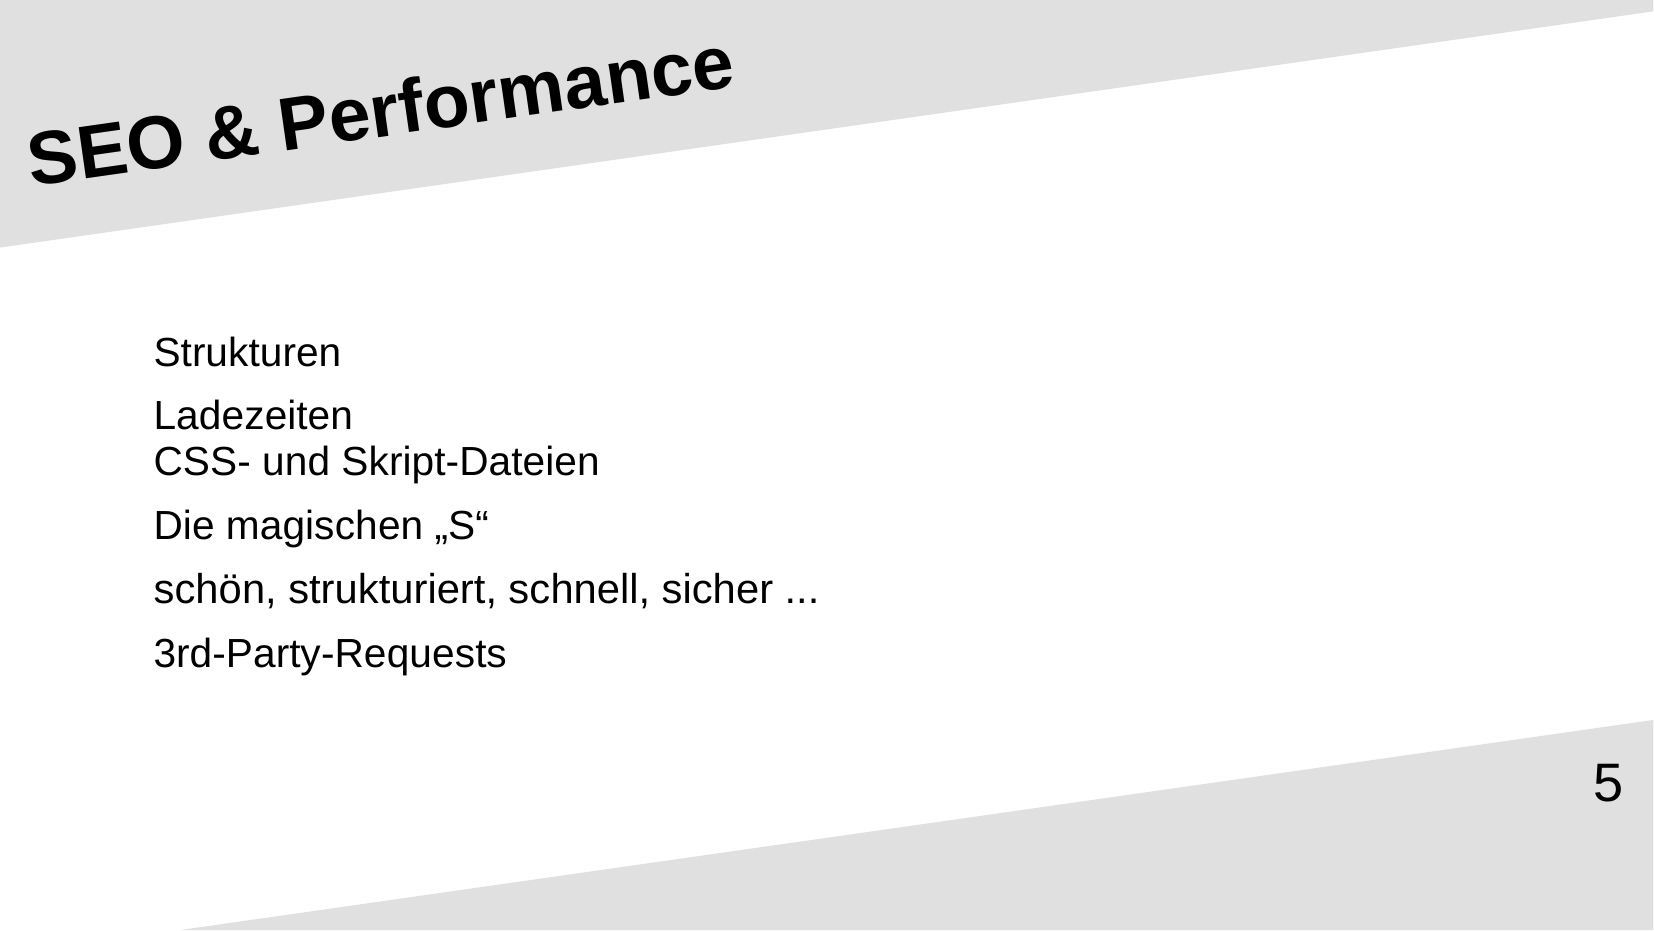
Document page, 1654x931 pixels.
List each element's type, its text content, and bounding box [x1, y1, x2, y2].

list Strukturen Ladezeiten CSS- und Skript-Dateien Die magischen „S“ schön, strukturiert, schnell, sicher ... 3rd-Party-Requests [82, 292, 1538, 777]
title SEO & Performance [16, 0, 1501, 239]
